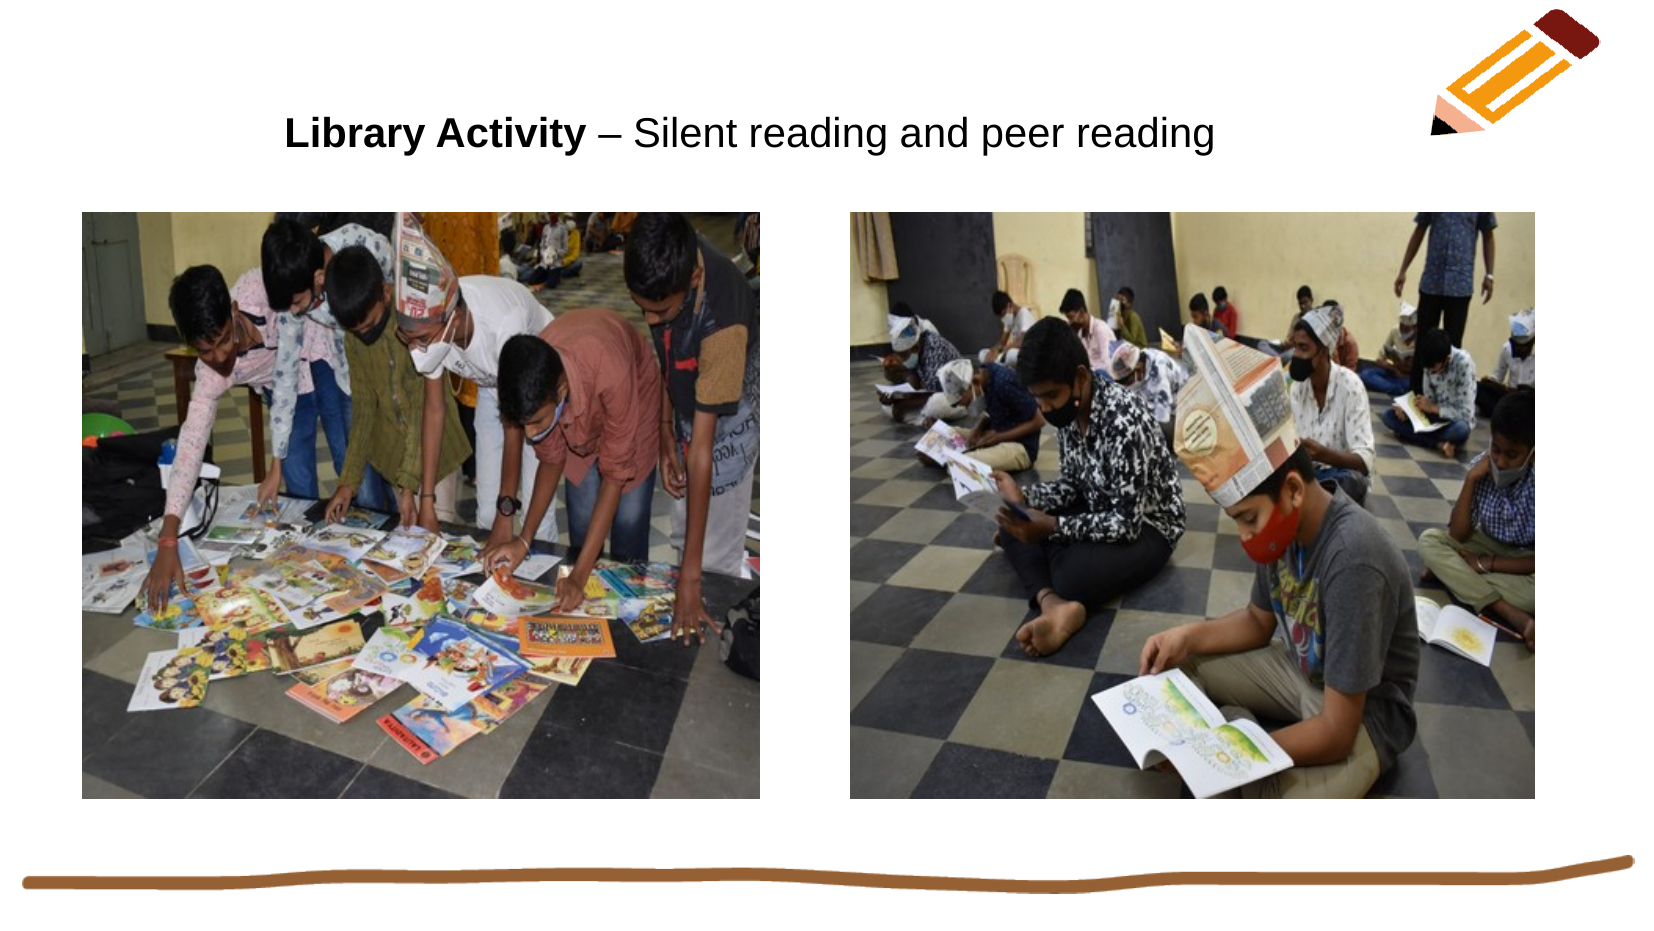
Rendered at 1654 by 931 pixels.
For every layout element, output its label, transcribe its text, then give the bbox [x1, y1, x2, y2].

picture [850, 212, 1535, 799]
subtitle Library Activity – Silent reading and peer reading [82, 37, 1430, 463]
picture [82, 212, 760, 799]
picture [22, 855, 1635, 894]
picture [1430, 9, 1601, 136]
